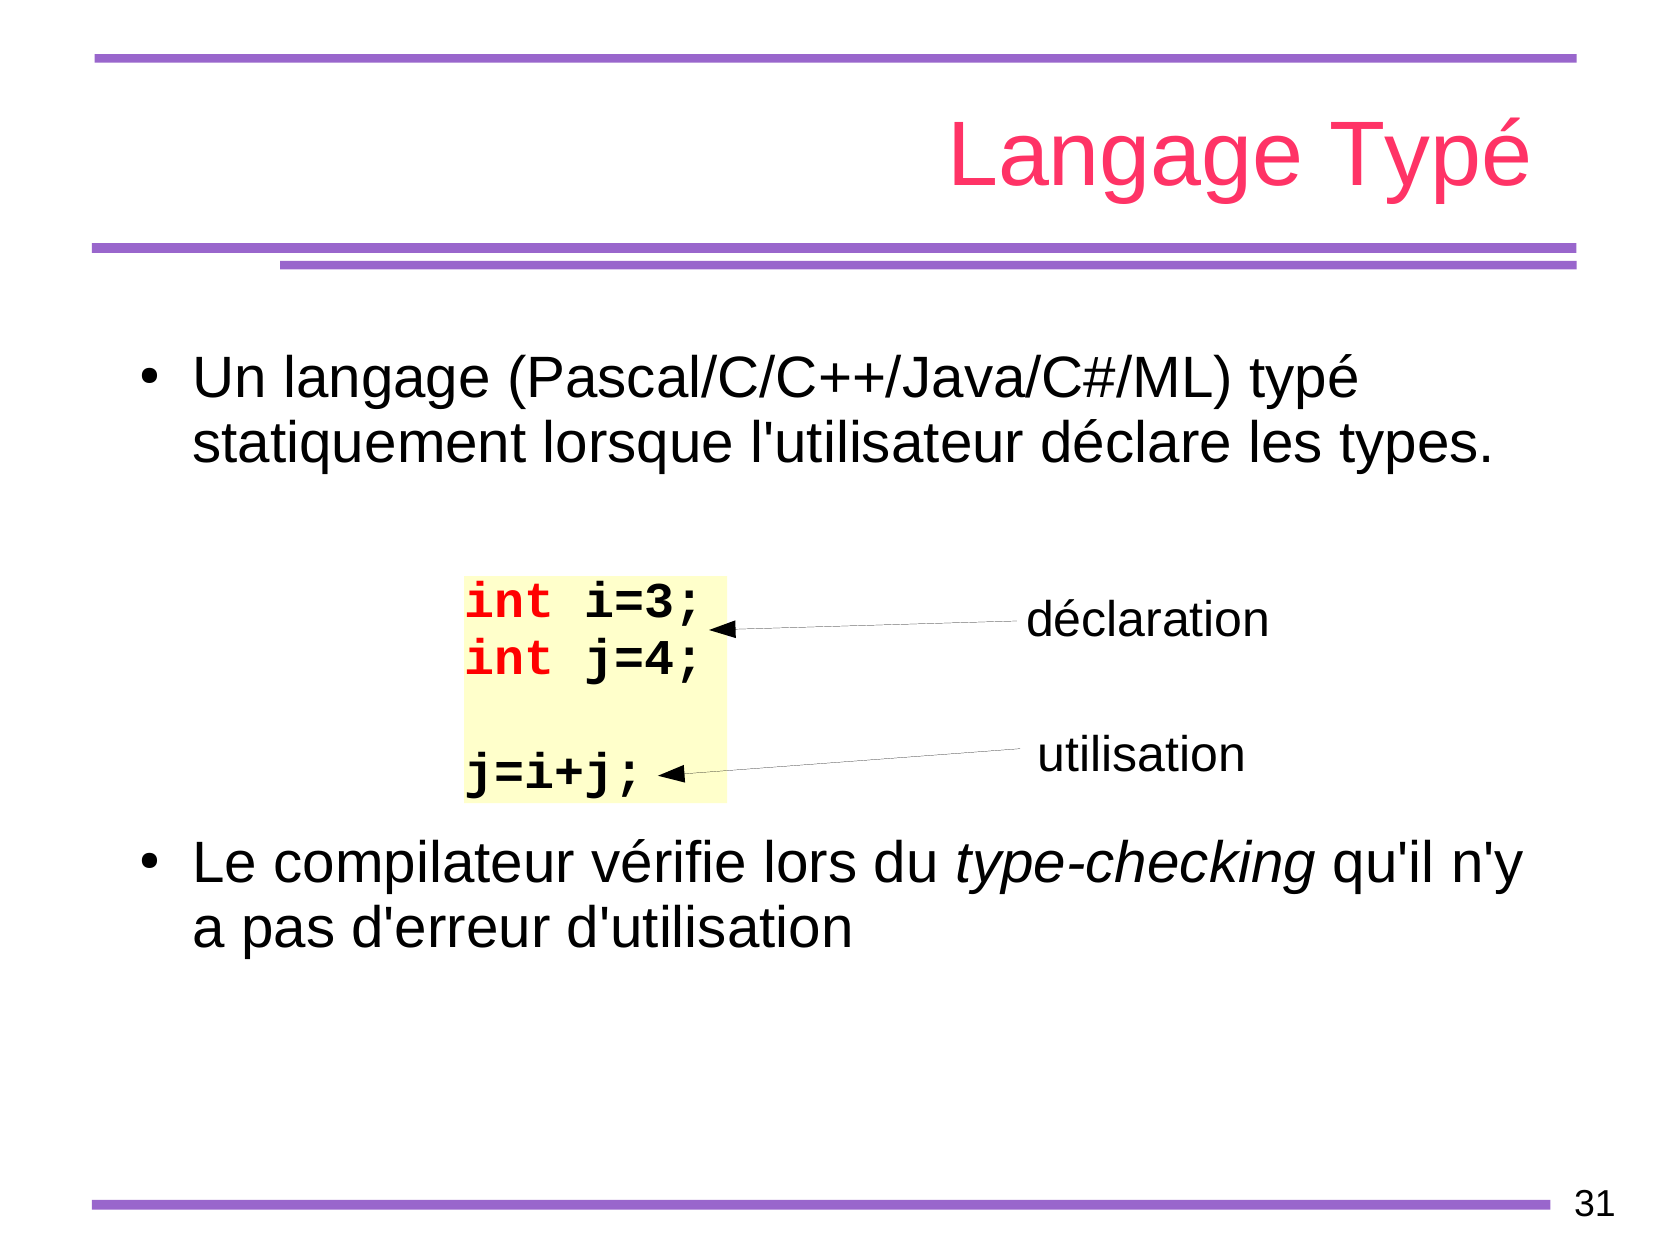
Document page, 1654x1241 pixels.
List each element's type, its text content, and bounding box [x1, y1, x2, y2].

title Langage Typé [121, 49, 1534, 257]
list Un langage (Pascal/C/C++/Java/C#/ML) typé statiquement lorsque l'utilisateur déclare les types. Le compilateur vérifie lors du type-checking qu'il n'y a pas d'erreur d'utilisation [121, 344, 1534, 1127]
text_box int i=3; int j=4; j=i+j; [464, 576, 728, 804]
text_box utilisation [1038, 725, 1247, 782]
text_box déclaration [1025, 590, 1271, 647]
